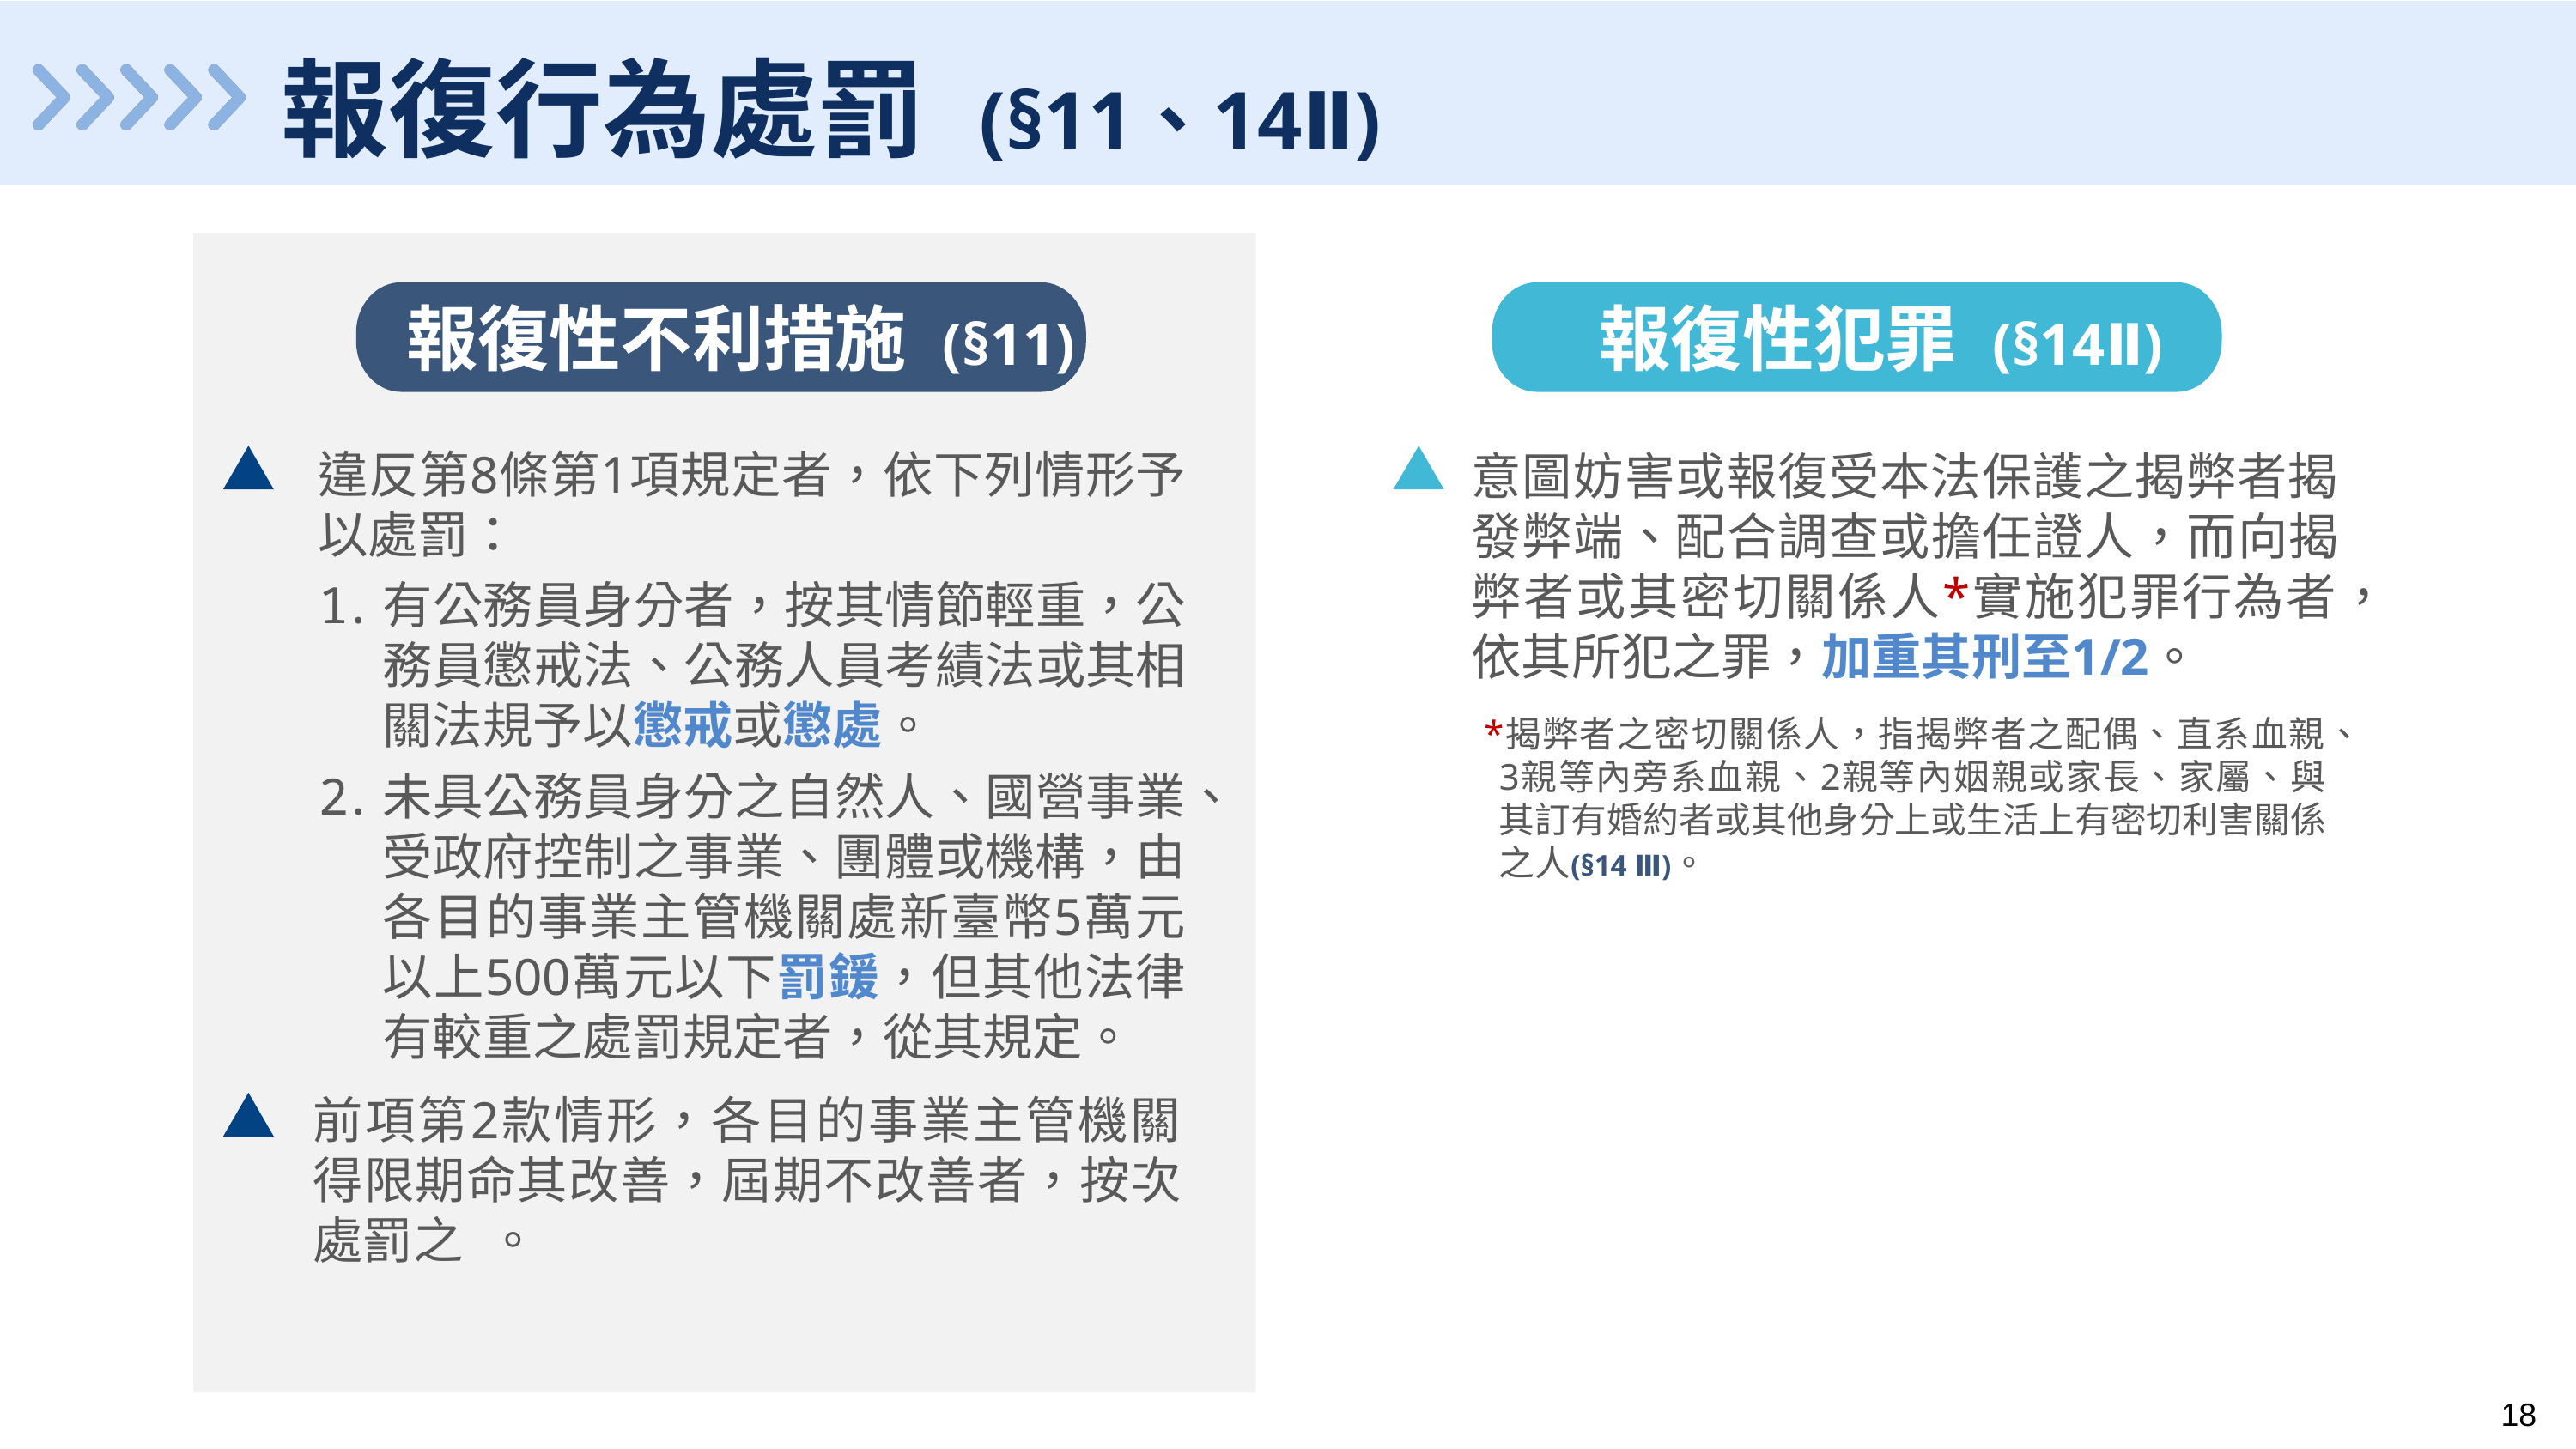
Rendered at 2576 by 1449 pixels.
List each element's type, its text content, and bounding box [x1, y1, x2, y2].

text_box [193, 233, 1256, 1393]
text_box 報復行為處罰 (§11、14Ⅱ) [281, 33, 1395, 171]
text_box [1492, 282, 2222, 392]
text_box <編號> [2488, 1387, 2576, 1440]
text_box 違反第8條第1項規定者，依下列情形予以處罰： 有公務員身分者，按其情節輕重，公務員懲戒法、公務人員考績法或其相關法規予以懲戒或懲處。 未具公務員身分之自然人、國營事業、受政府控制之事業、團體或機構，由各目的事業主管機關處新臺幣5萬元以上500萬元以下罰鍰，但其他法律有較重之處罰規定者，從其規定。 [318, 442, 1187, 1065]
text_box *揭弊者之密切關係人，指揭弊者之配偶、直系血親、3親等內旁系血親、2親等內姻親或家長、家屬、與其訂有婚約者或其他身分上或生活上有密切利害關係之人(§14 Ⅲ)。 [1471, 705, 2339, 890]
text_box 意圖妨害或報復受本法保護之揭弊者揭發弊端、配合調查或擔任證人，而向揭弊者或其密切關係人*實施犯罪行為者，依其所犯之罪，加重其刑至1/2。 [1471, 445, 2339, 686]
text_box 報復性不利措施 (§11) [393, 287, 1089, 386]
text_box 前項第2款情形，各目的事業主管機關得限期命其改善，屆期不改善者，按次處罰之 。 [313, 1088, 1182, 1270]
text_box [1393, 446, 1444, 490]
text_box [0, 1, 2576, 185]
text_box 報復性犯罪 (§14Ⅱ) [1586, 287, 2191, 386]
